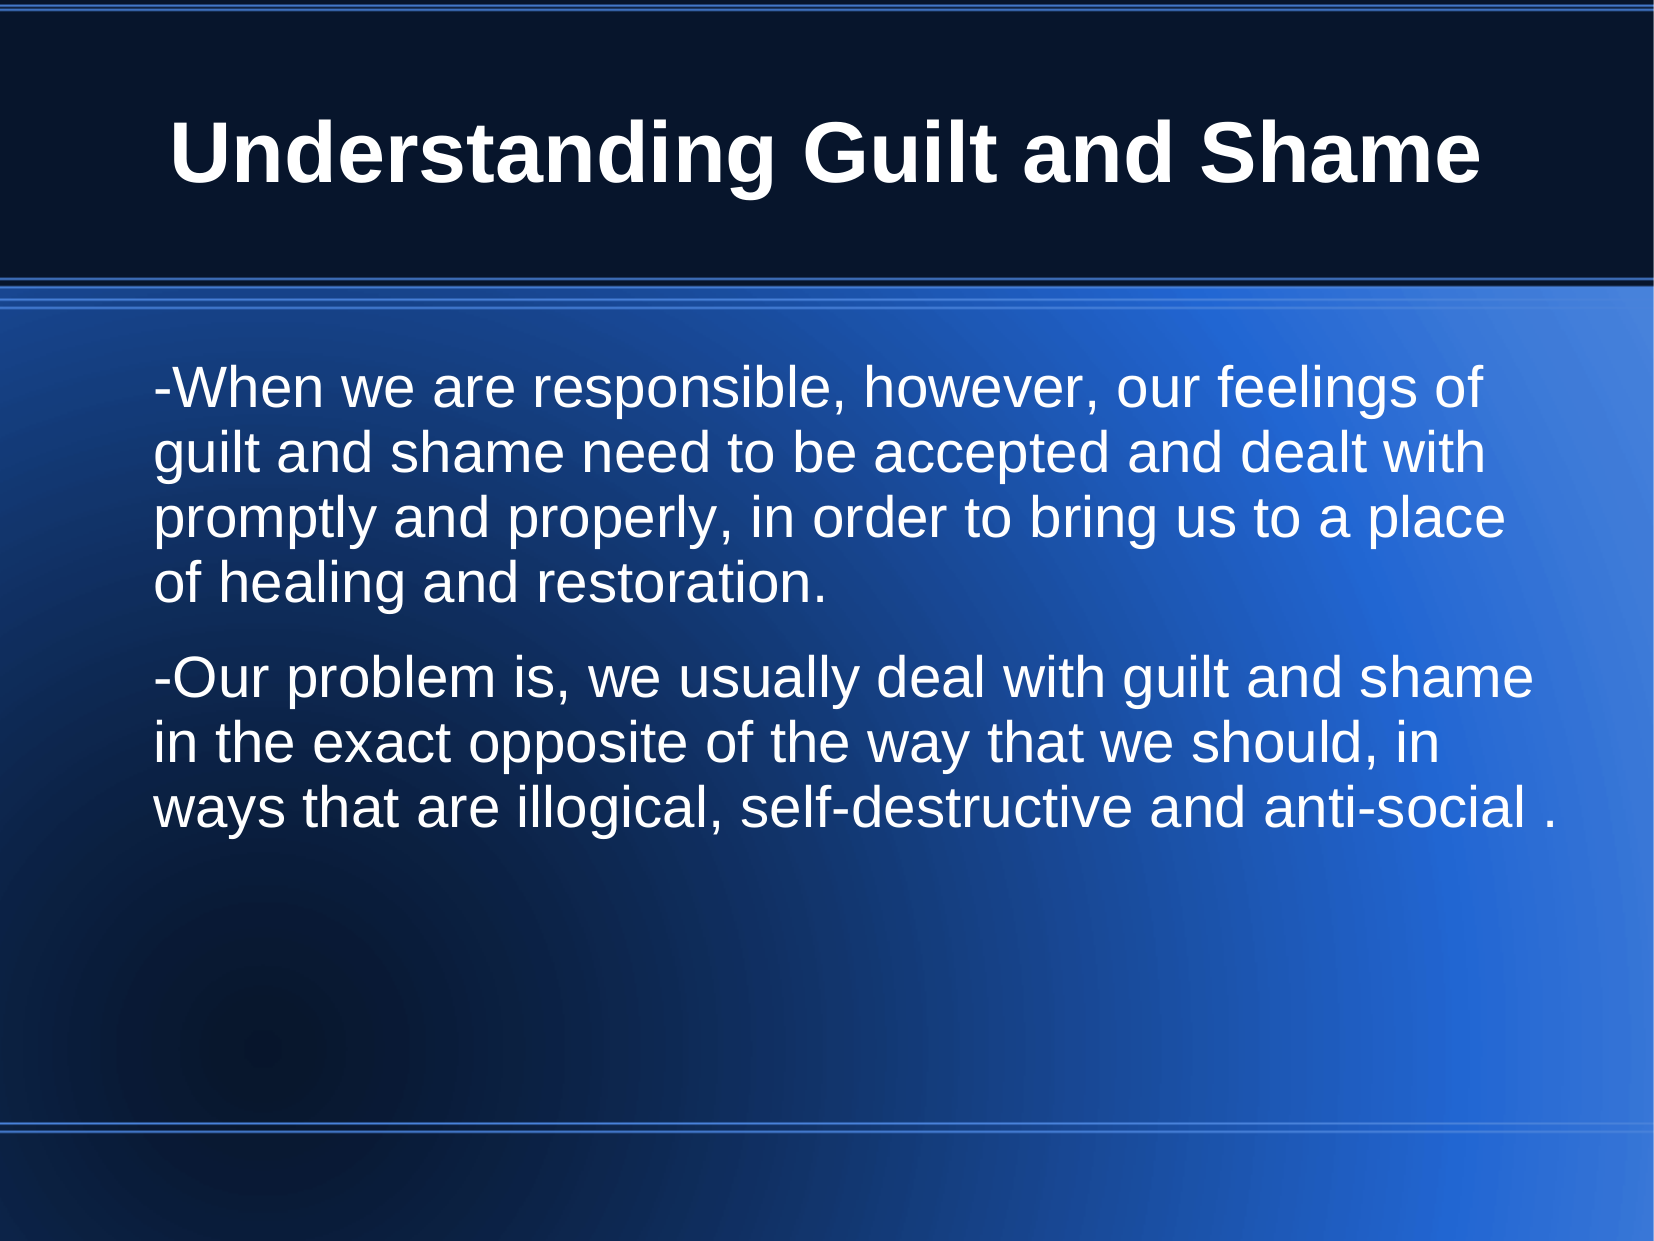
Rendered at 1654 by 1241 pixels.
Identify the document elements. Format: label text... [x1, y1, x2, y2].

picture [0, 0, 1654, 1241]
title Understanding Guilt and Shame [82, 49, 1571, 257]
list -When we are responsible, however, our feelings of guilt and shame need to be accepted and dealt with promptly and properly, in order to bring us to a place of healing and restoration. -Our problem is, we usually deal with guilt and shame in the exact opposite of the way that we should, in ways that are illogical, self-destructive and anti-social . [82, 355, 1571, 1058]
